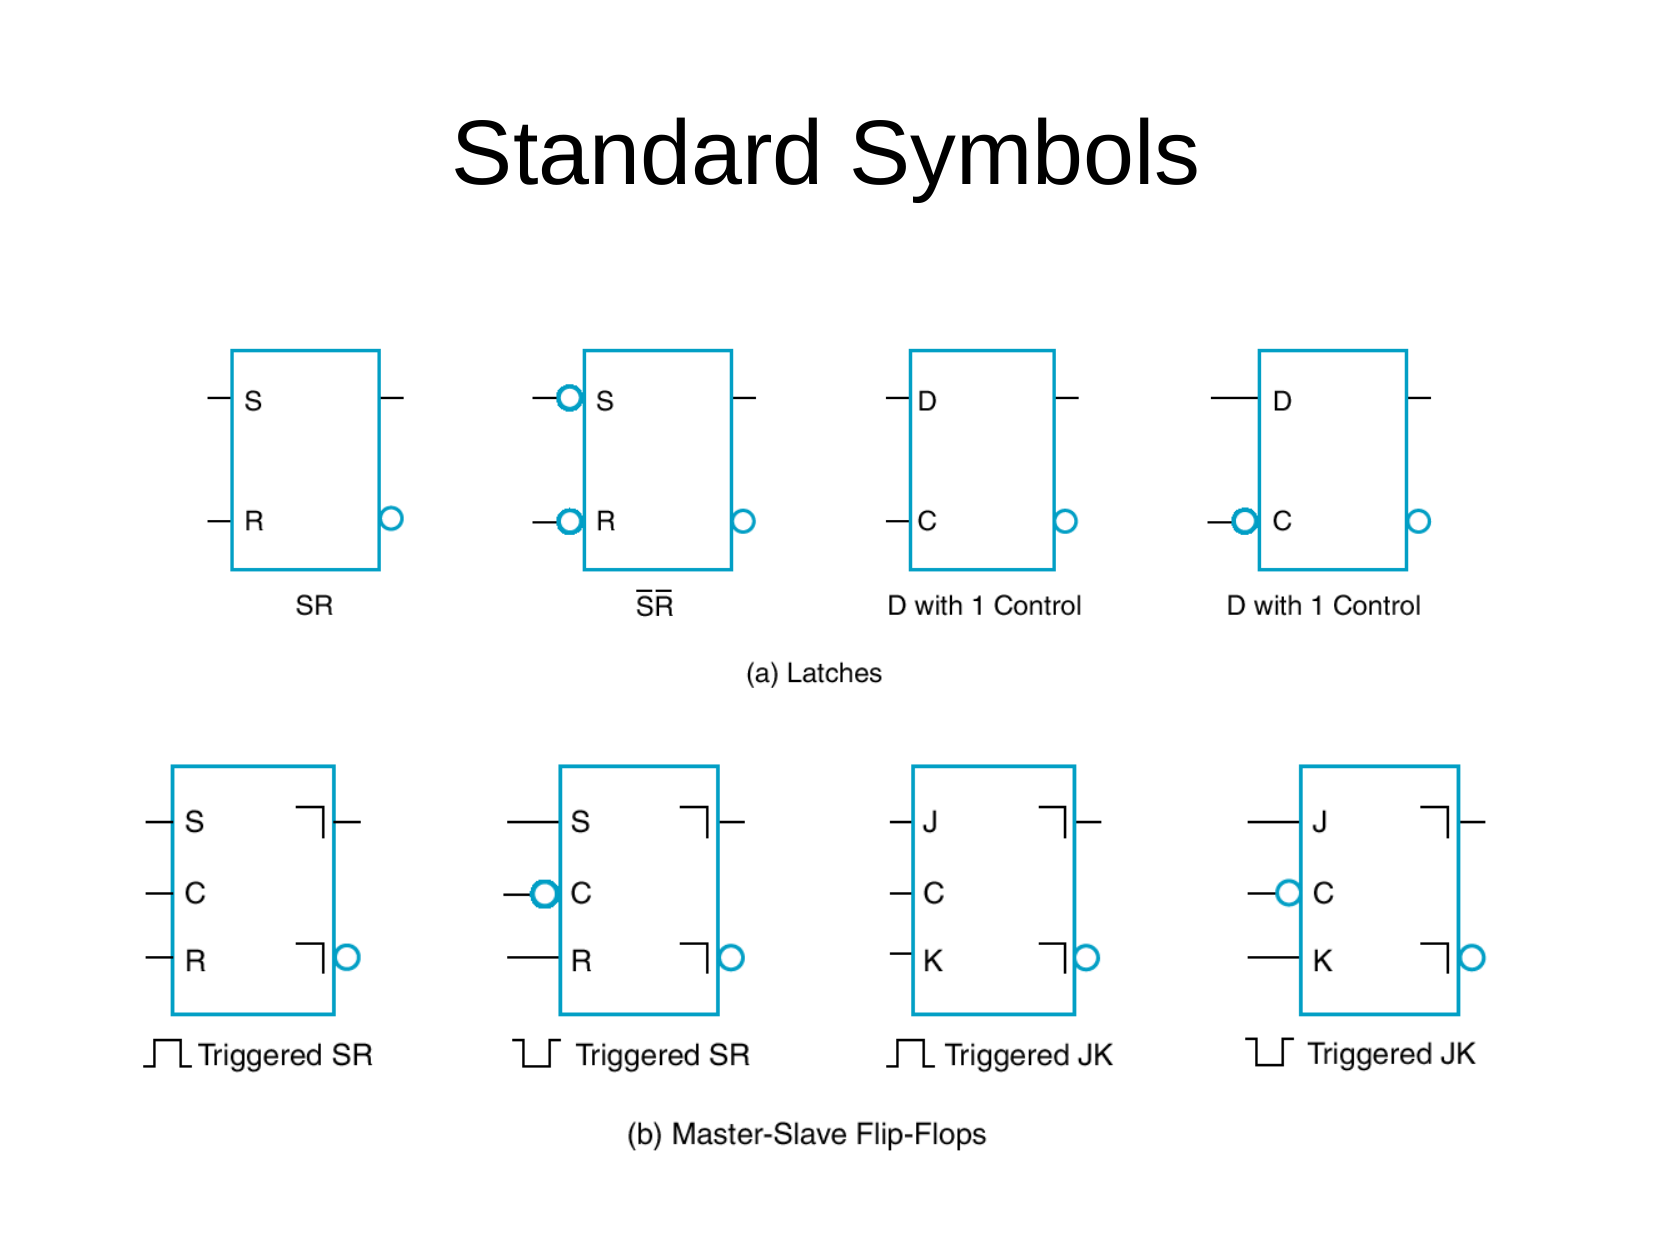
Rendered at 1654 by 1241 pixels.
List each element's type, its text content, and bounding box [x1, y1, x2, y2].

title Standard Symbols [82, 49, 1571, 257]
picture [162, 309, 1463, 713]
picture [112, 742, 1513, 1163]
